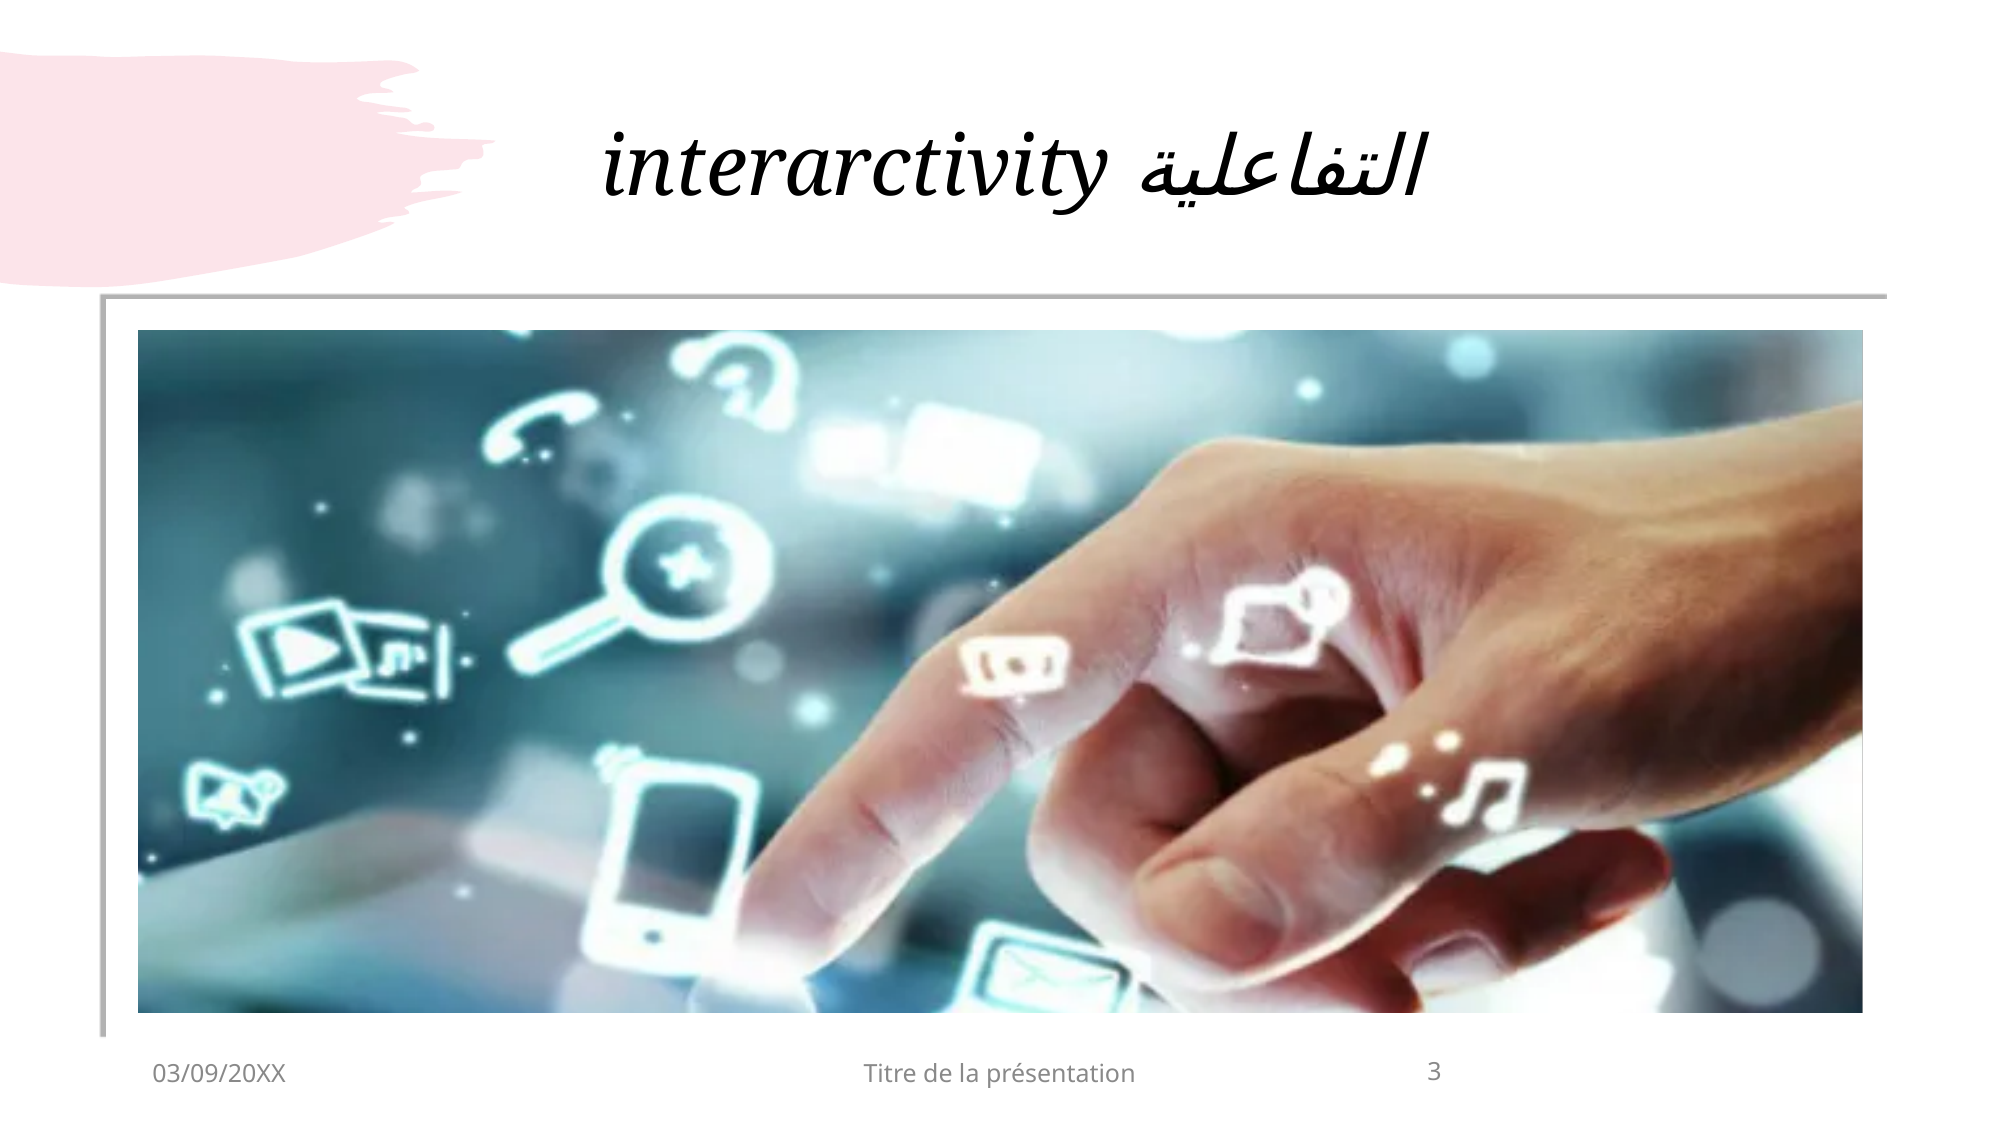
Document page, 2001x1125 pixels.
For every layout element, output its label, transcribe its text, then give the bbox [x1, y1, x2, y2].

text_box 03/09/20XX [137, 1042, 588, 1103]
text_box Titre de la présentation [662, 1042, 1338, 1103]
picture [137, 329, 1863, 1013]
title التفاعلية interarctivity [137, 59, 1863, 278]
text_box 3 [1412, 1042, 1863, 1103]
